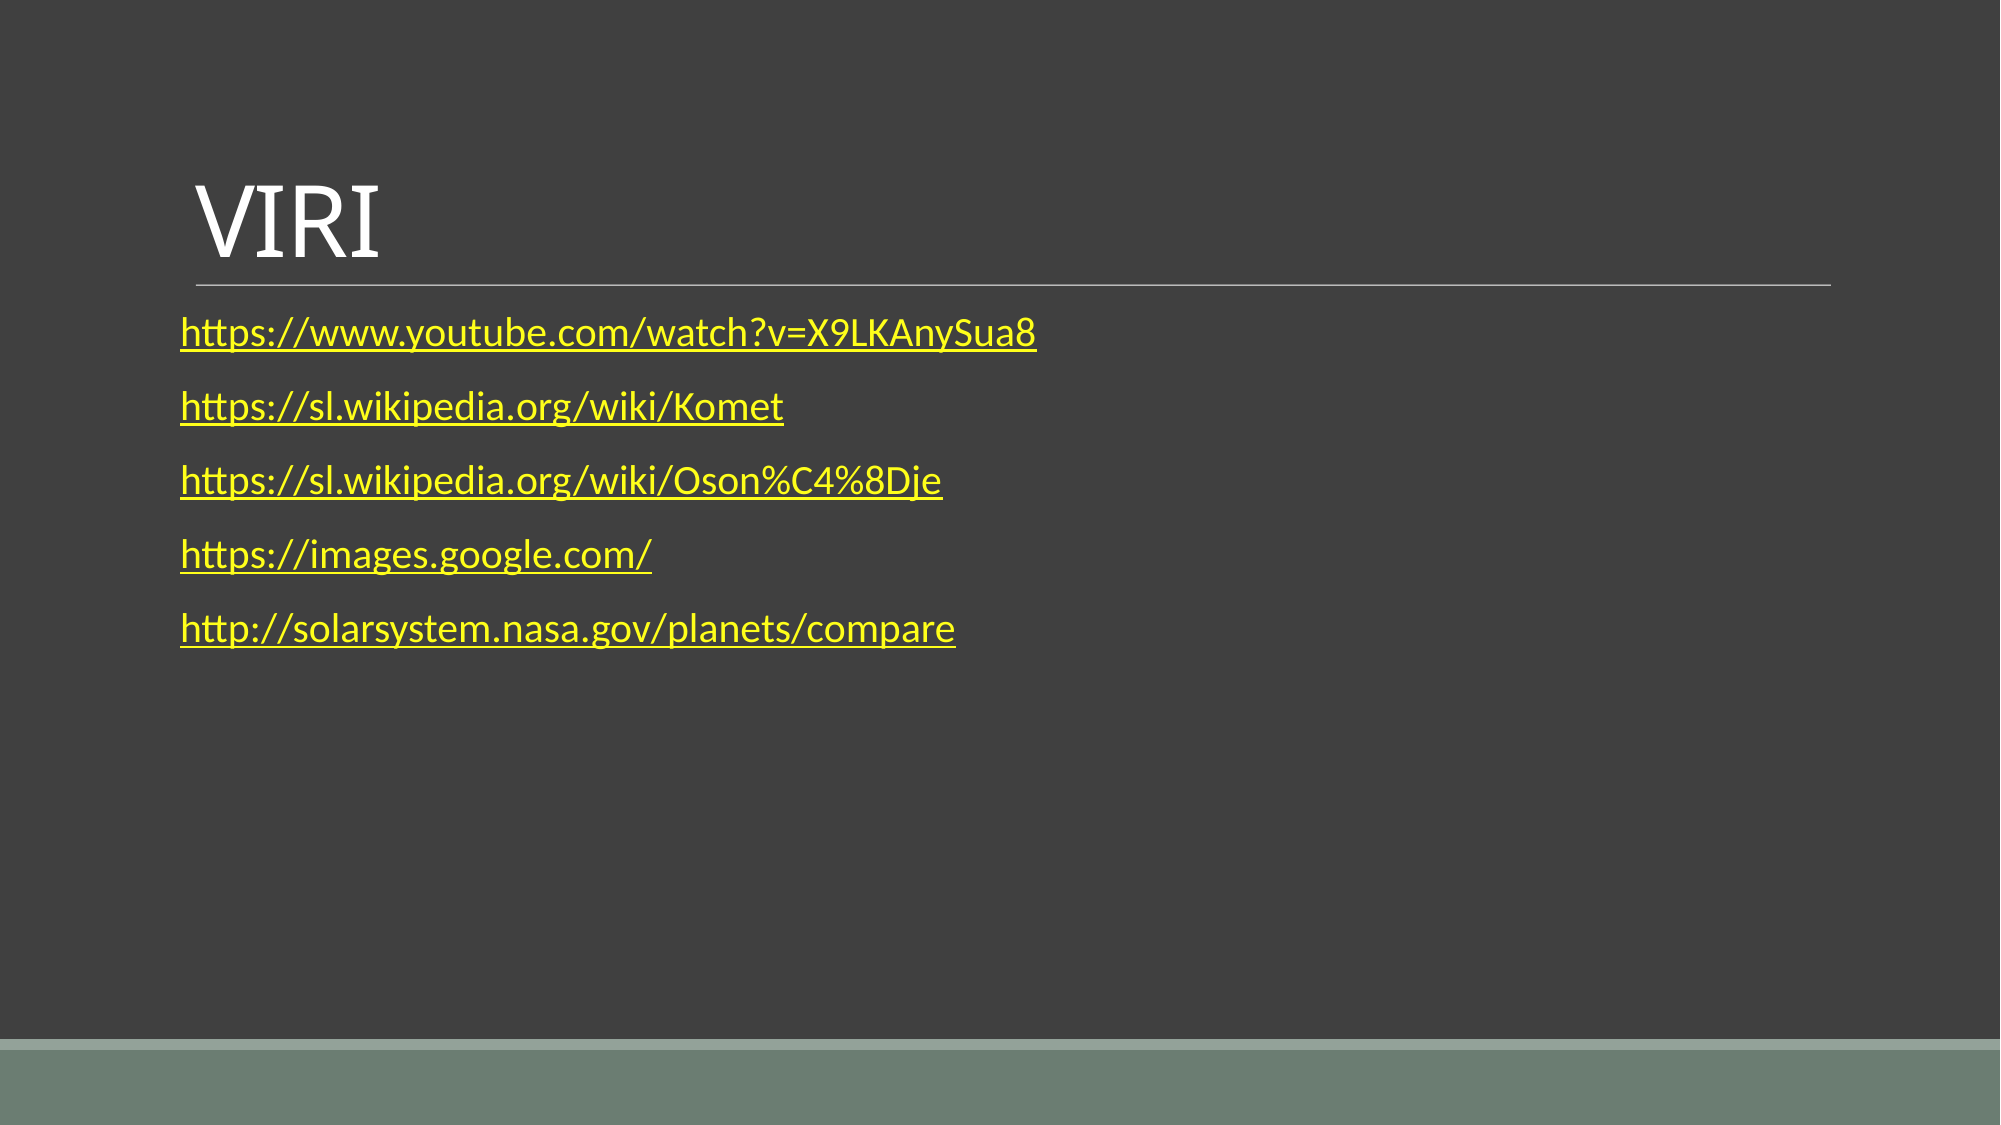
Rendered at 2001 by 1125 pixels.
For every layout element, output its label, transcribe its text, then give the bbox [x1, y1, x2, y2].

title VIRI [180, 47, 1830, 285]
list https://www.youtube.com/watch?v=X9LKAnySua8 https://sl.wikipedia.org/wiki/Komet https://sl.wikipedia.org/wiki/Oson%C4%8Dje https://images.google.com/ http://solarsystem.nasa.gov/planets/compare [180, 302, 1830, 963]
